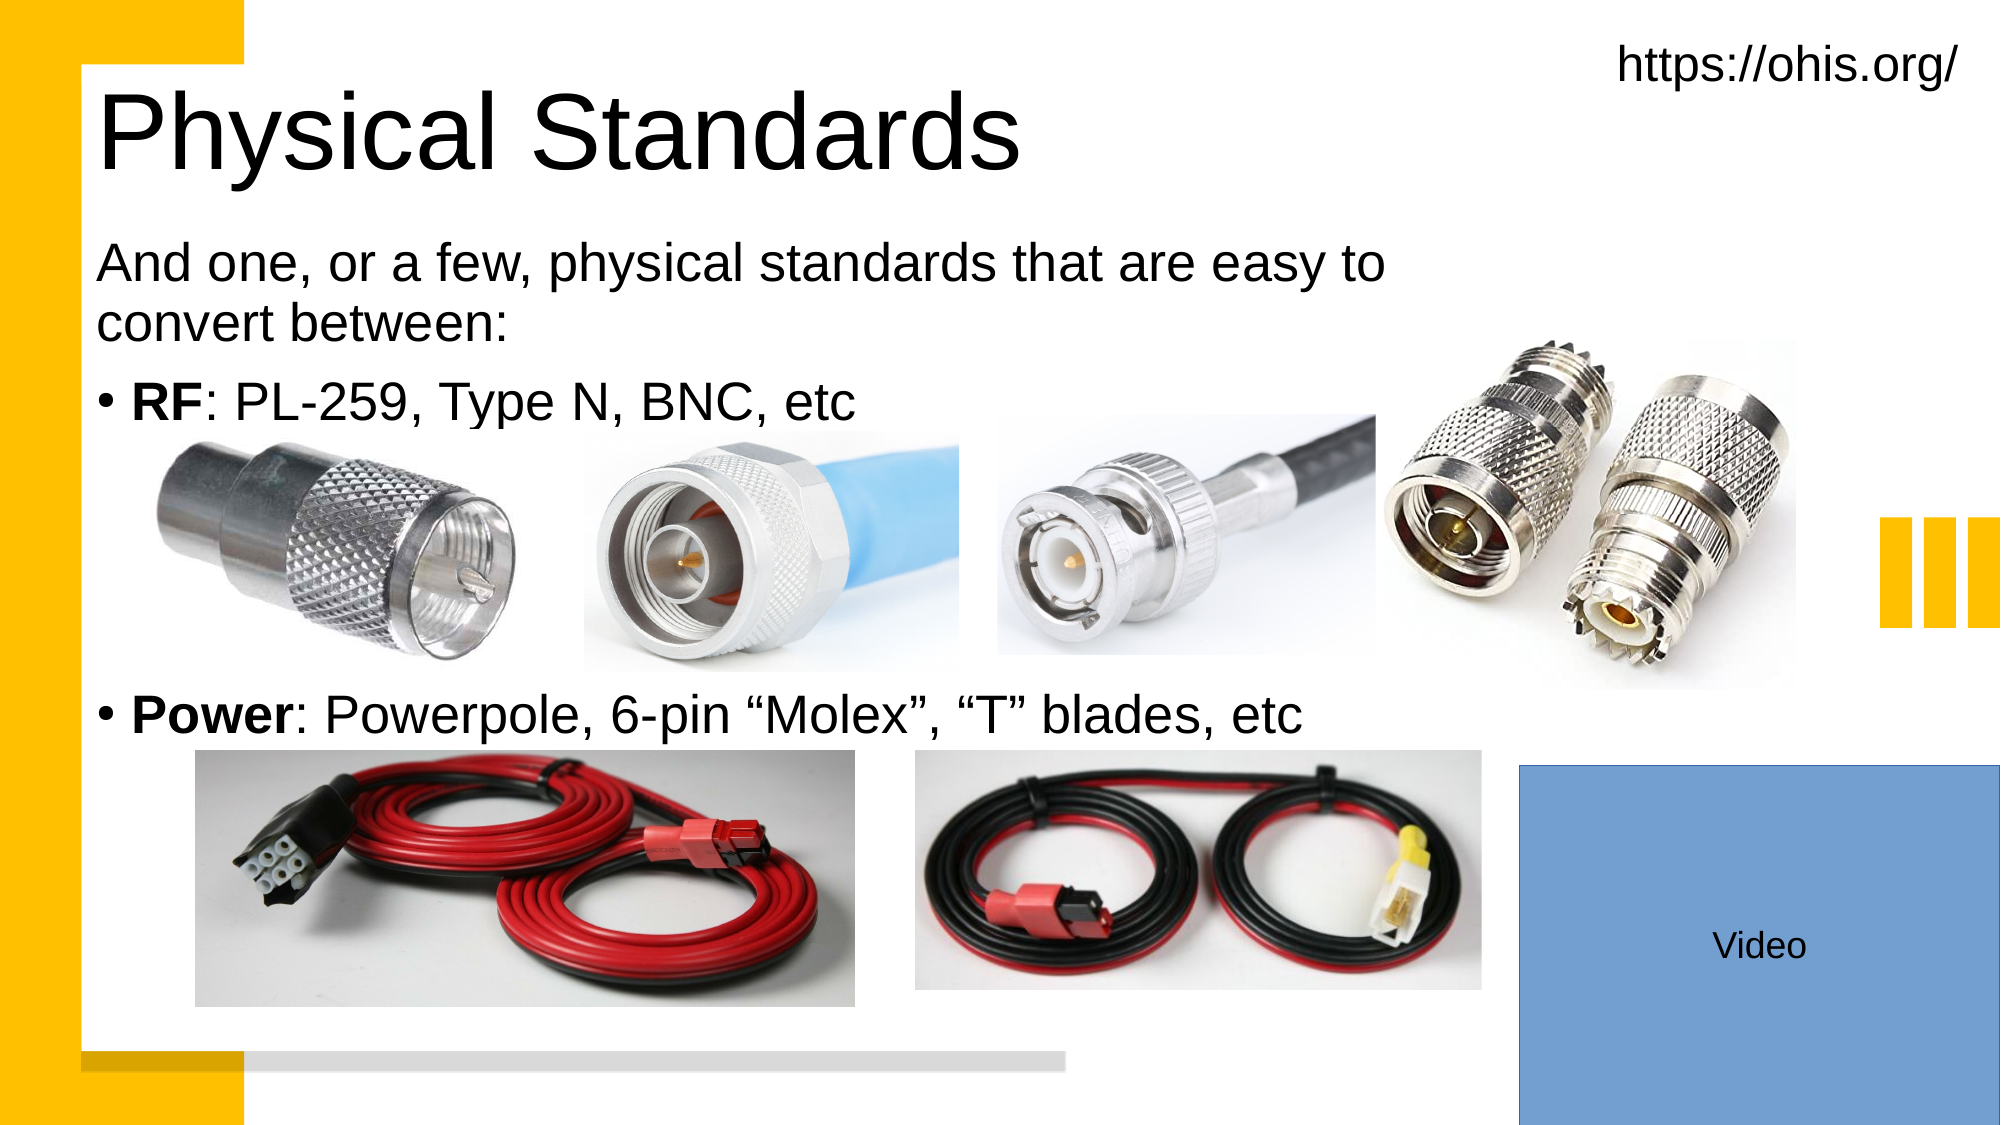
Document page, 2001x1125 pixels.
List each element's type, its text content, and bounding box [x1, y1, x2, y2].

picture [584, 431, 960, 672]
picture [915, 750, 1482, 990]
picture [997, 414, 1376, 655]
text_box Physical Standards [81, 64, 1921, 201]
text_box https://ohis.org/ [1590, 29, 1974, 105]
picture [195, 750, 856, 1007]
text_box And one, or a few, physical standards that are easy to convert between: RF: PL-259, Type N, BNC, etc Power: Powerpole, 6-pin “Molex”, “T” blades, etc [81, 224, 1516, 1006]
text_box [0, 0, 2000, 1125]
picture [150, 429, 521, 676]
text_box Video [1519, 765, 2000, 1125]
picture [1383, 339, 1796, 691]
